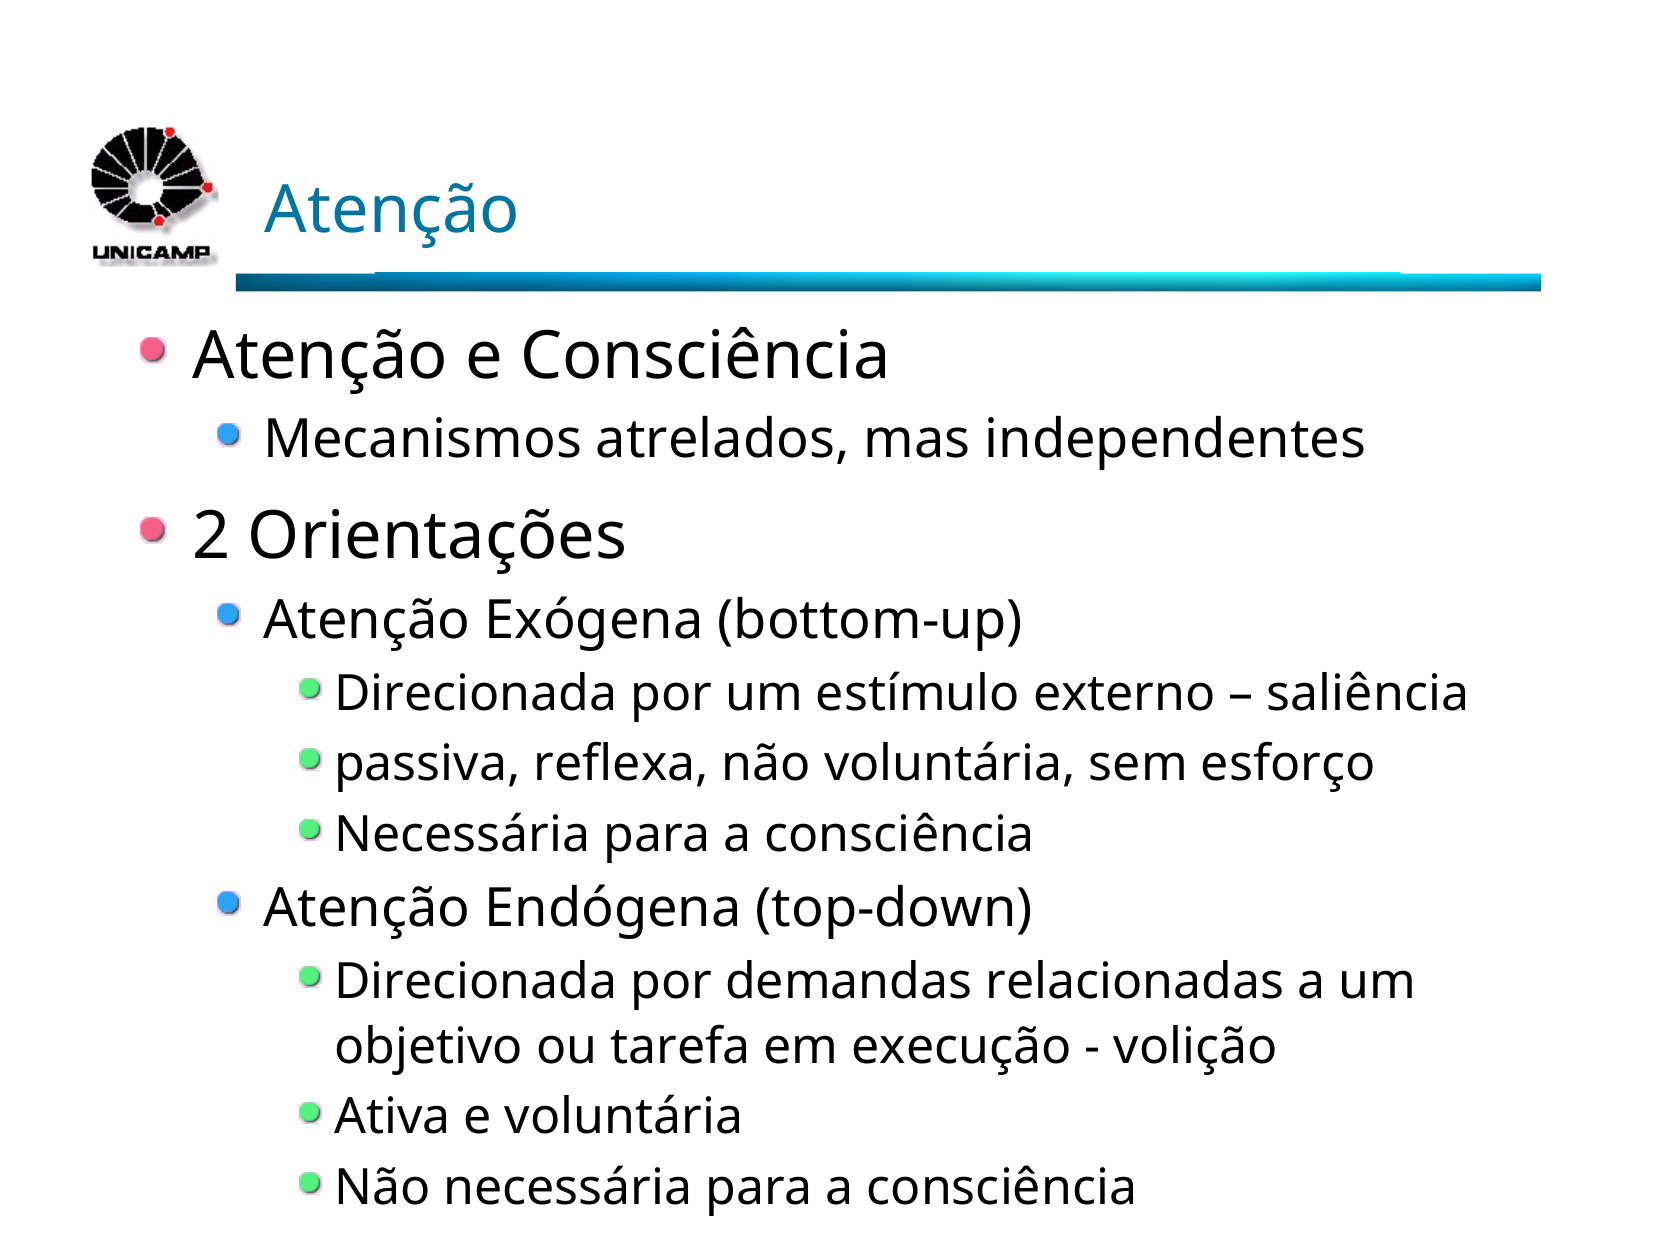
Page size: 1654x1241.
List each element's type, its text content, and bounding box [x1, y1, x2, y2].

picture [125, 272, 1654, 295]
list Atenção e Consciência Mecanismos atrelados, mas independentes 2 Orientações Atenção Exógena (bottom-up) Direcionada por um estímulo externo – saliência passiva, reflexa, não voluntária, sem esforço Necessária para a consciência Atenção Endógena (top-down) Direcionada por demandas relacionadas a um objetivo ou tarefa em execução - volição Ativa e voluntária Não necessária para a consciência [121, 309, 1534, 1182]
title Atenção [264, 42, 1534, 250]
picture [298, 1182, 323, 1196]
